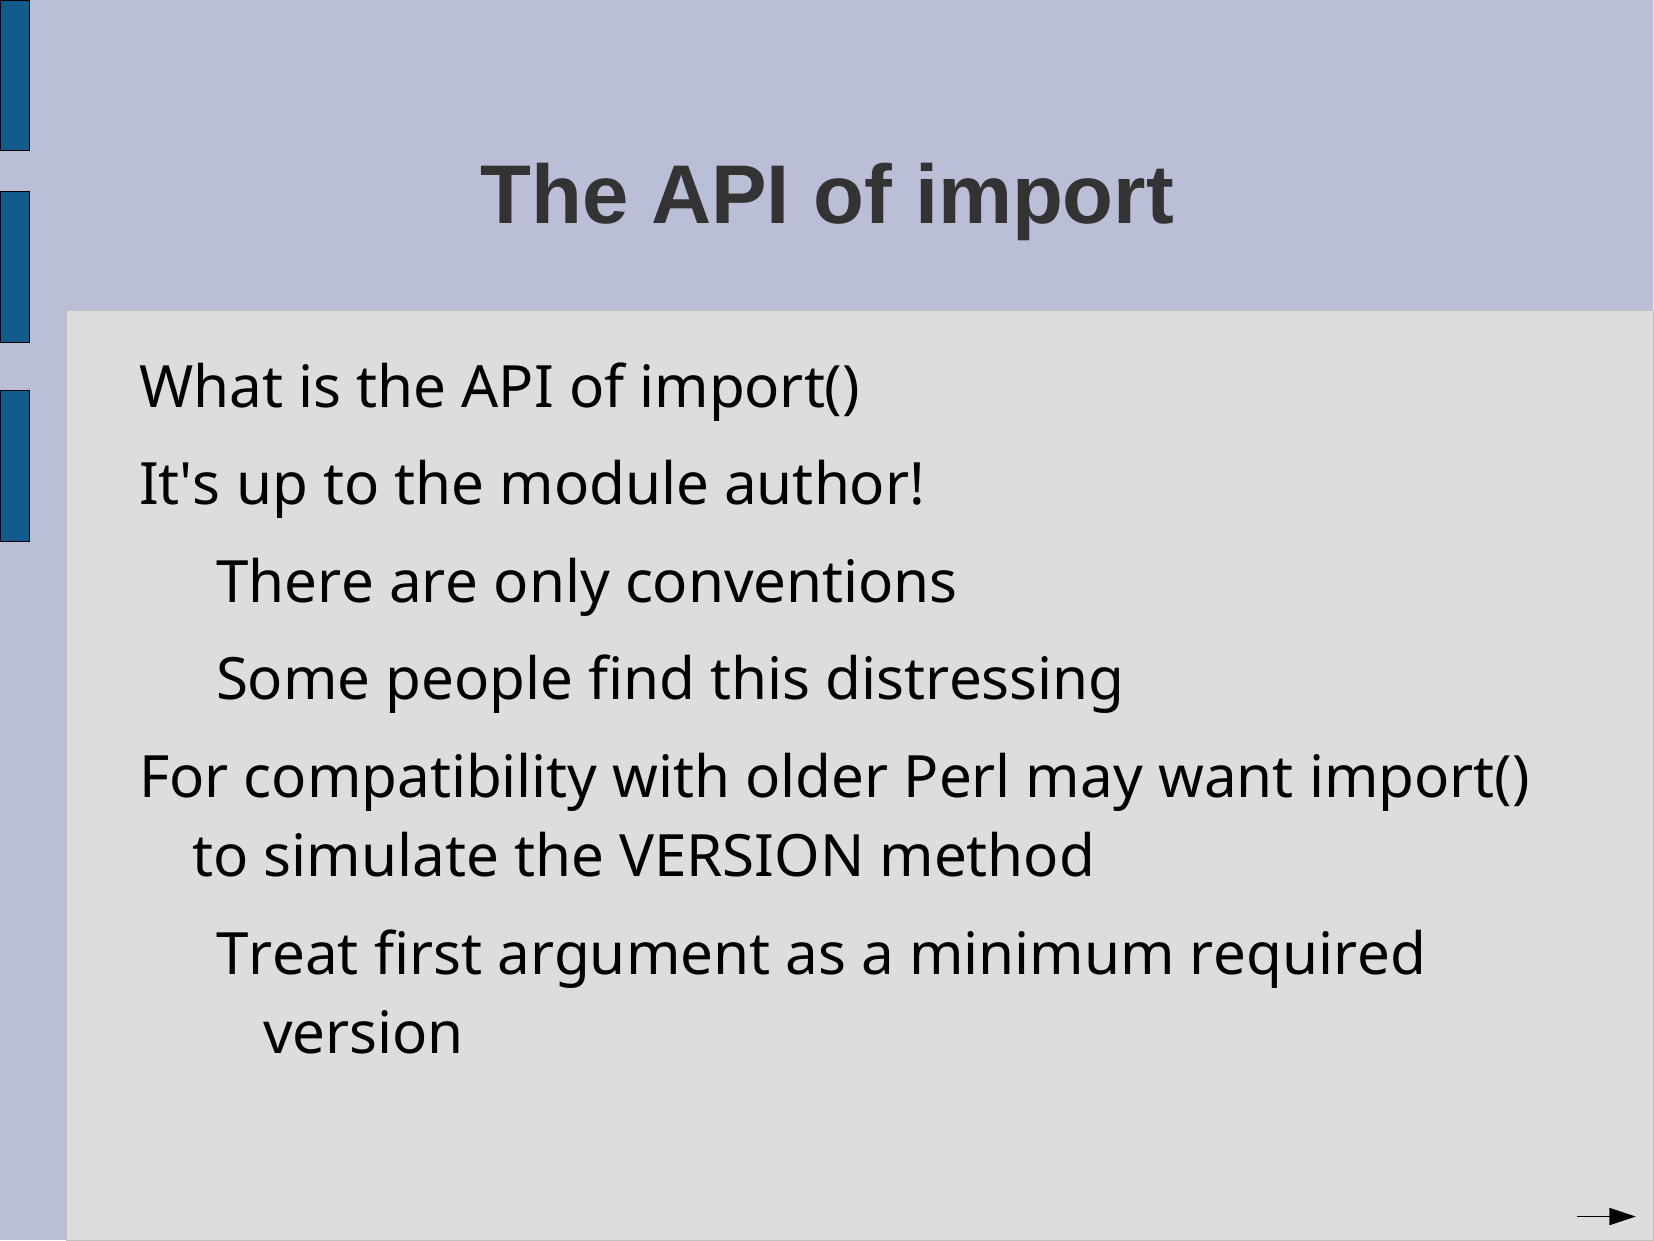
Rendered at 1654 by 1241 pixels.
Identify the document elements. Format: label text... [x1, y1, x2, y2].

list What is the API of import() It's up to the module author! There are only conventions Some people find this distressing For compatibility with older Perl may want import() to simulate the VERSION method Treat first argument as a minimum required version [121, 344, 1534, 1127]
title The API of import [121, 91, 1534, 299]
